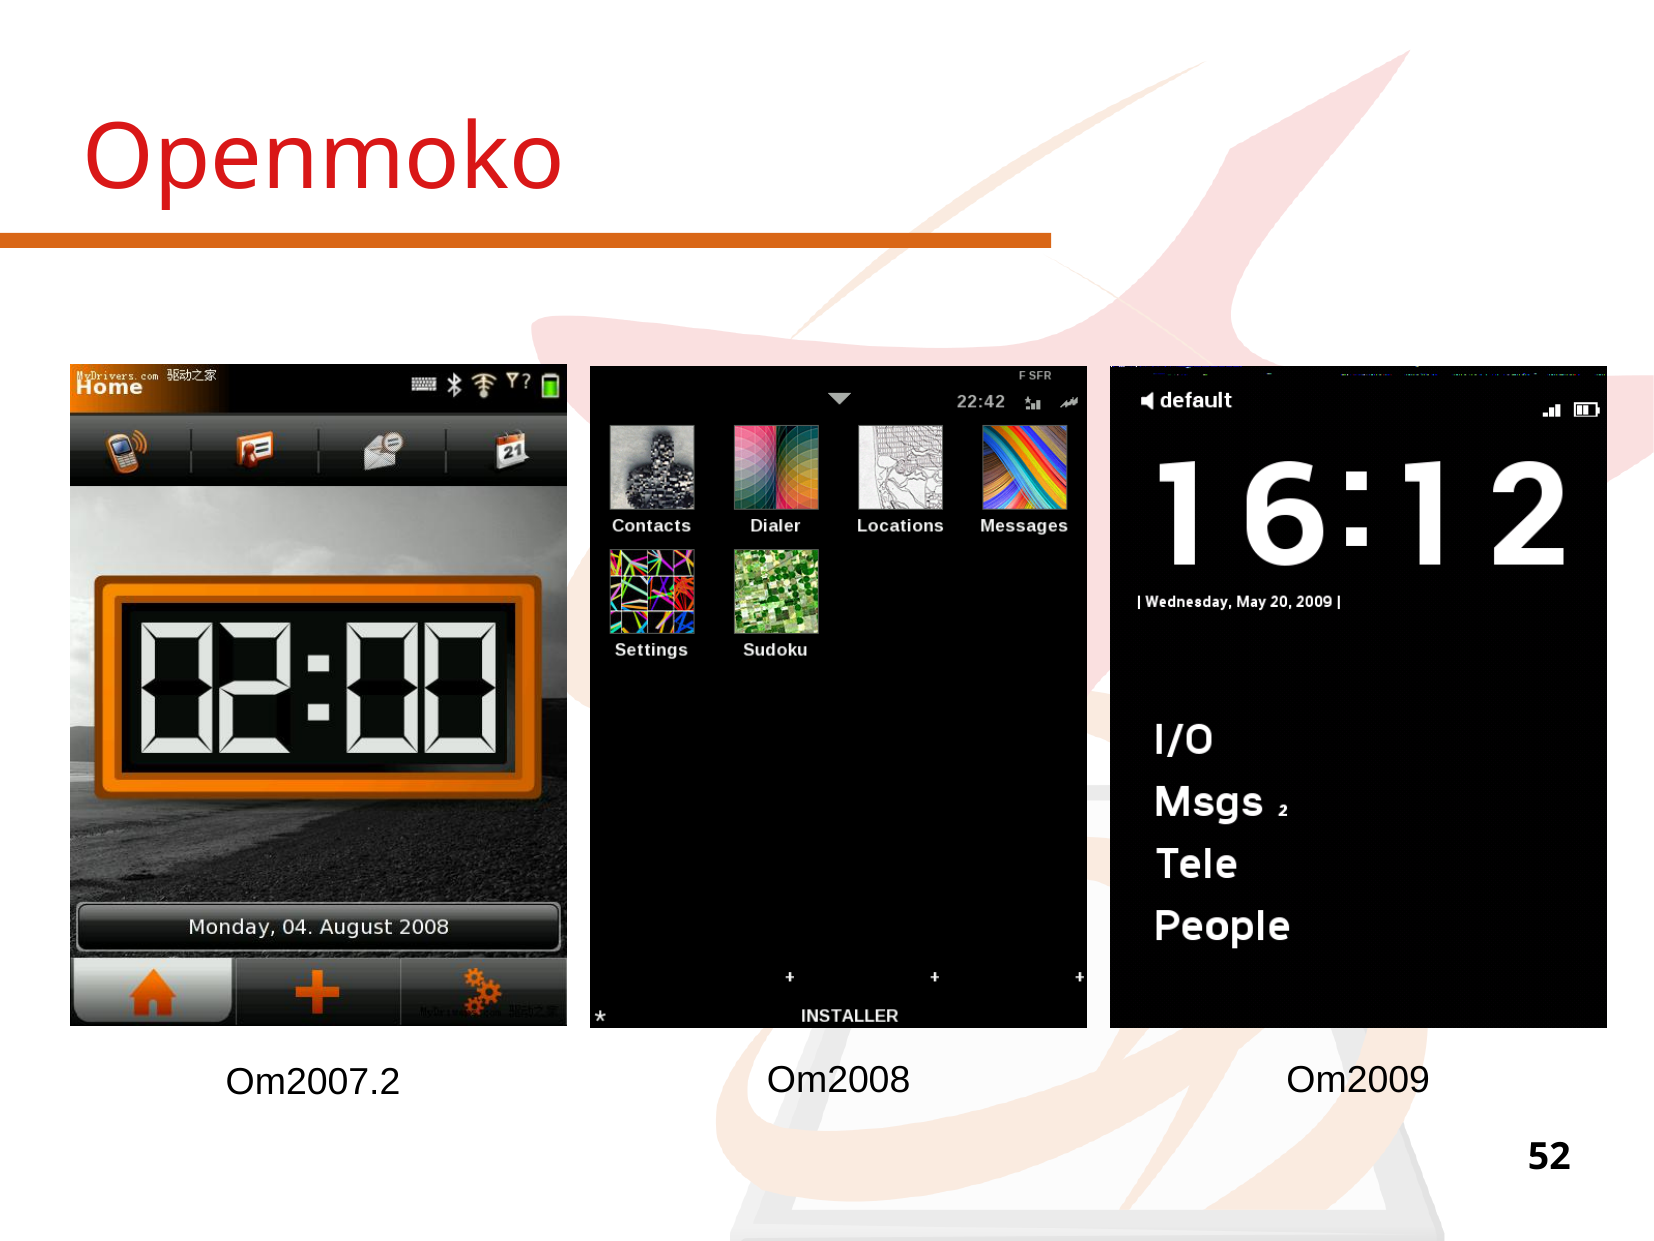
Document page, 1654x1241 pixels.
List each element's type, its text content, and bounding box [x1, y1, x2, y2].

text_box Om2009 [1110, 1051, 1607, 1108]
title Openmoko [82, 49, 1571, 257]
picture [70, 49, 1654, 1241]
text_box Om2008 [590, 1051, 1087, 1108]
text_box Om2007.2 [59, 1053, 567, 1111]
